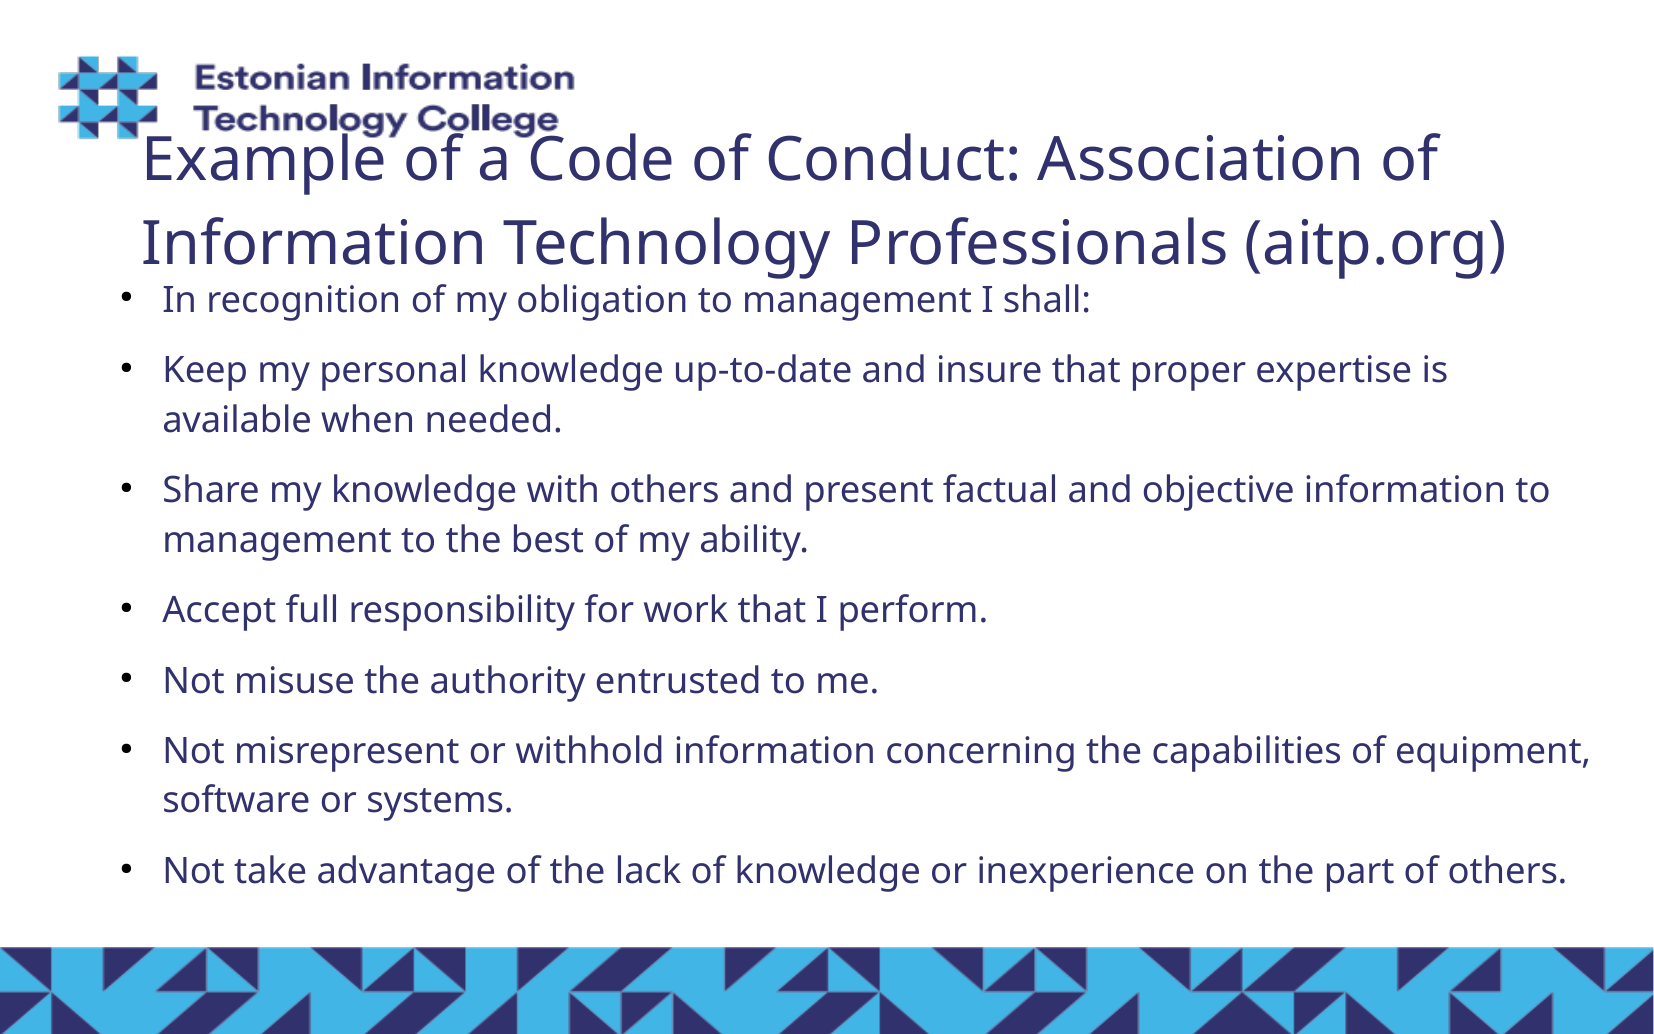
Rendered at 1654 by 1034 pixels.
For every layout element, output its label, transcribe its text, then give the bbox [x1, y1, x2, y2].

title Example of a Code of Conduct: Association of Information Technology Professionals (aitp.org) [141, 102, 1548, 273]
list In recognition of my obligation to management I shall: Keep my personal knowledge up-to-date and insure that proper expertise is available when needed. Share my knowledge with others and present factual and objective information to management to the best of my ability. Accept full responsibility for work that I perform. Not misuse the authority entrusted to me. Not misrepresent or withhold information concerning the capabilities of equipment, software or systems. Not take advantage of the lack of knowledge or inexperience on the part of others. [106, 273, 1607, 934]
